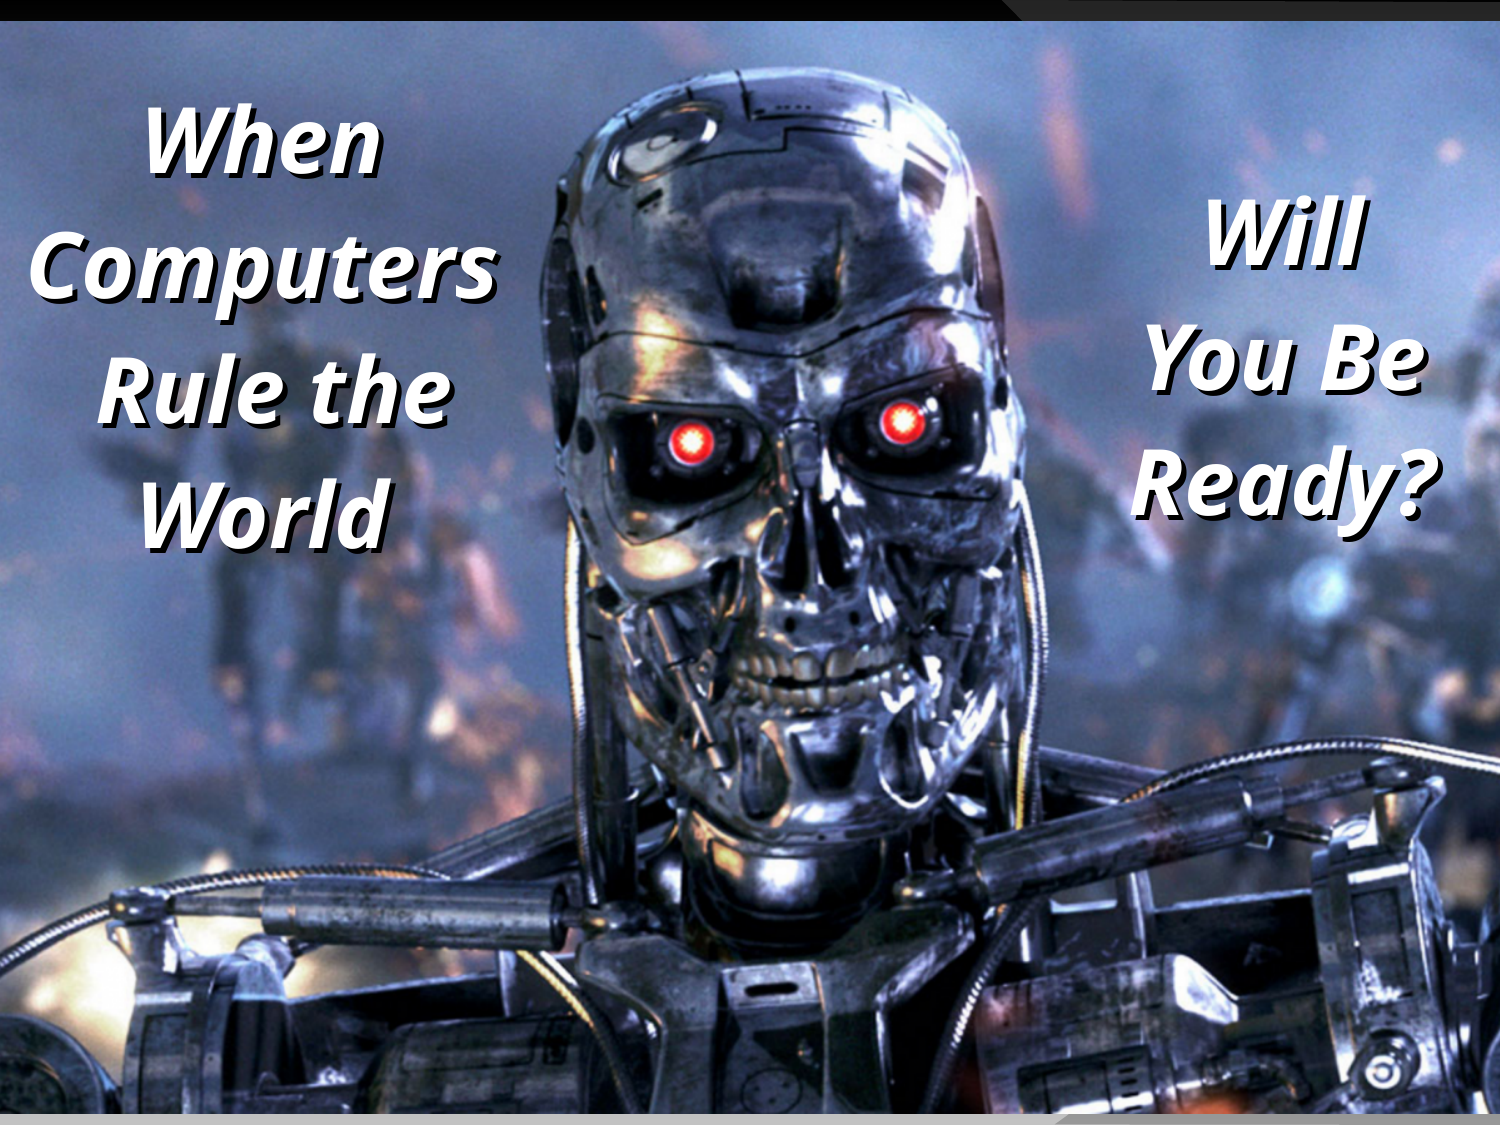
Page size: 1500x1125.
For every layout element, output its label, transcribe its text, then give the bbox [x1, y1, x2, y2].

picture [0, 21, 1500, 1114]
text_box Will You Be Ready? [1035, 149, 1500, 561]
text_box When Computers Rule the World [15, 120, 511, 532]
